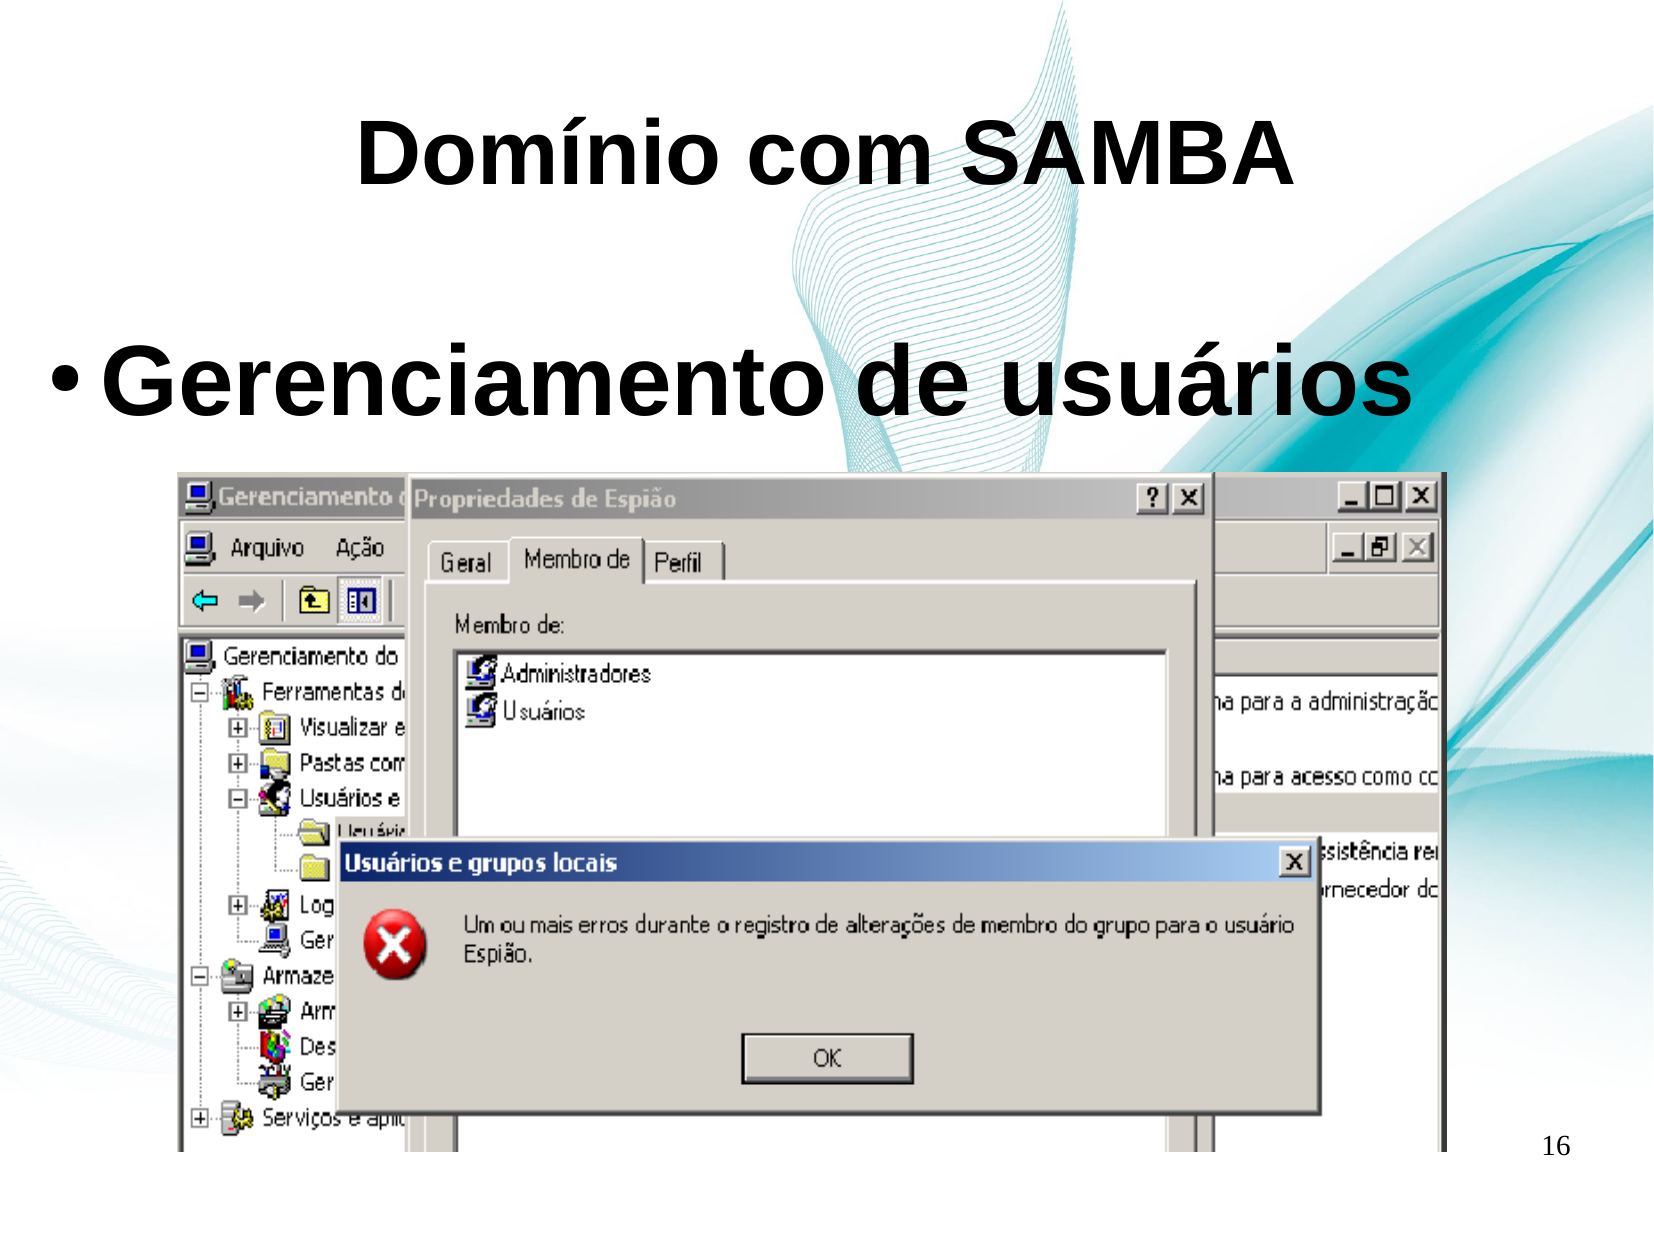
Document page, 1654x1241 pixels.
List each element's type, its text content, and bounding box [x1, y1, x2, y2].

picture [0, 0, 1654, 1152]
title Domínio com SAMBA [82, 56, 1571, 250]
list Gerenciamento de usuários [29, 324, 1625, 562]
